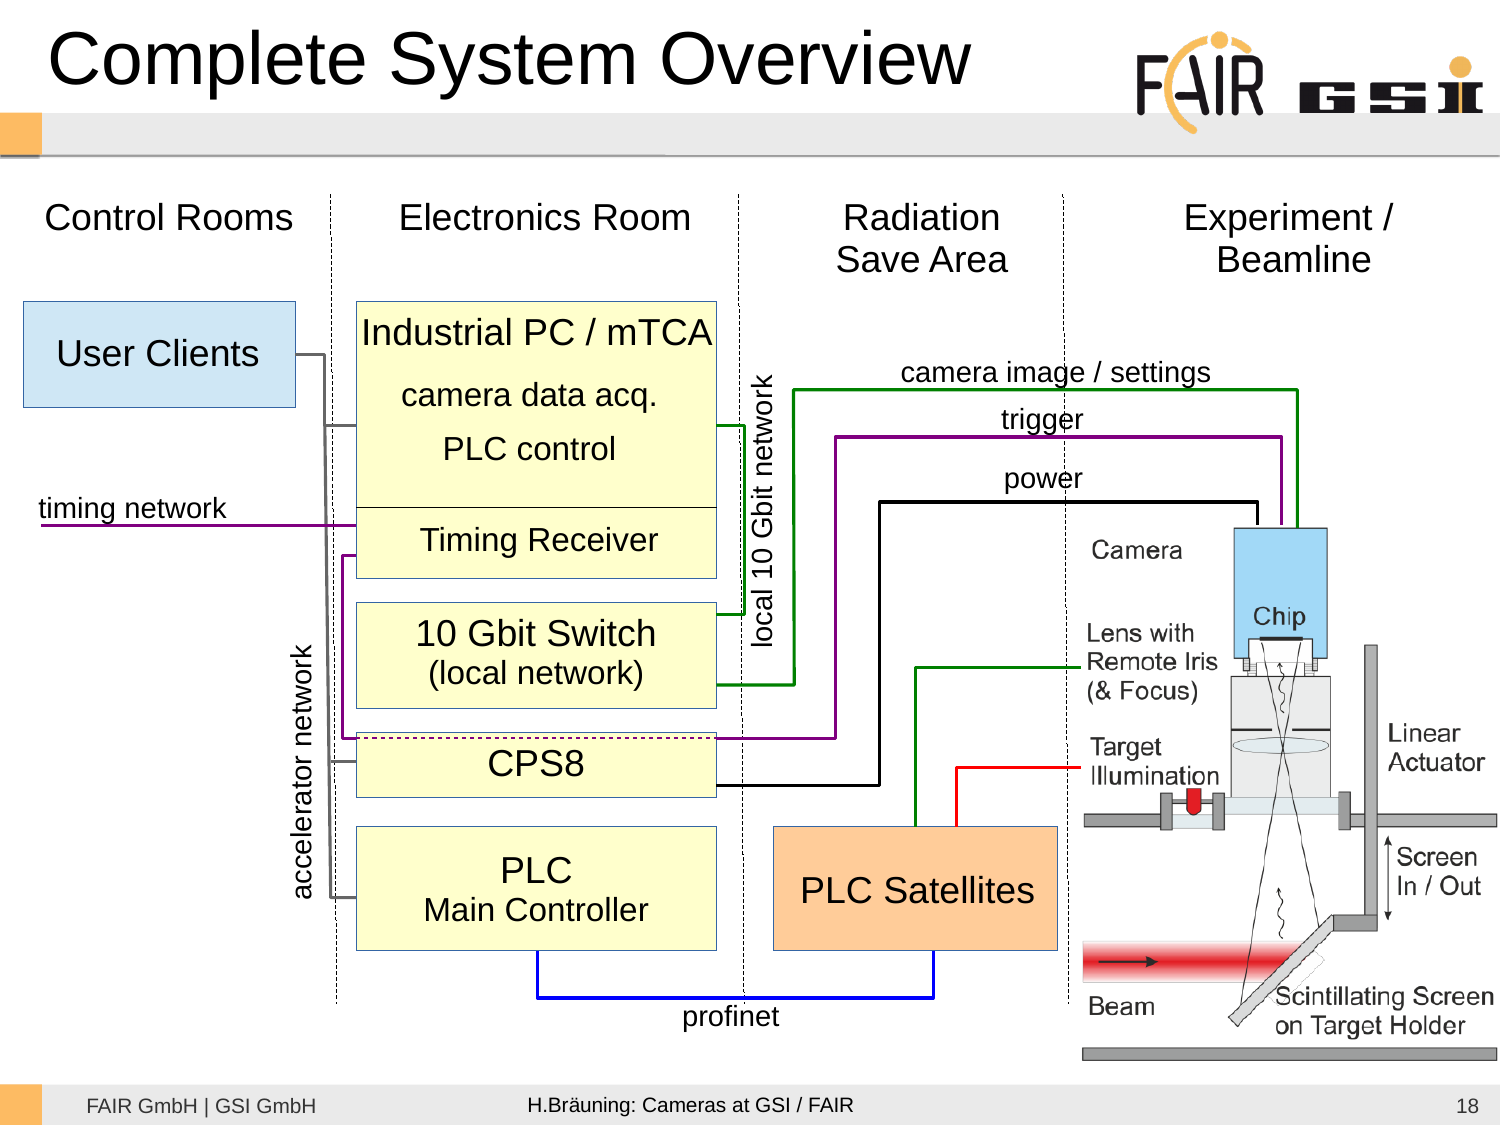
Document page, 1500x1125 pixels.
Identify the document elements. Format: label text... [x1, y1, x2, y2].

picture [1136, 29, 1264, 136]
text_box [356, 602, 717, 709]
text_box CPS8 [472, 735, 601, 792]
text_box camera image / settings [885, 348, 1228, 397]
text_box timing network [23, 484, 243, 532]
text_box Electronics Room [383, 188, 707, 246]
text_box [773, 826, 1058, 951]
text_box Radiation Save Area [820, 188, 1024, 288]
text_box [23, 301, 296, 408]
picture [1080, 525, 1499, 1063]
text_box [356, 732, 717, 798]
text_box [356, 826, 717, 951]
text_box [356, 361, 717, 507]
text_box User Clients [41, 324, 275, 382]
text_box trigger [986, 395, 1099, 444]
text_box PLC Satellites [785, 862, 1051, 920]
picture [1298, 54, 1484, 113]
text_box profinet [667, 992, 795, 1040]
text_box Industrial PC / mTCA [346, 303, 729, 361]
text_box Experiment / Beamline [1168, 188, 1420, 288]
text_box accelerator network [277, 629, 326, 916]
text_box Control Rooms [29, 188, 309, 246]
text_box 10 Gbit Switch (local network) [400, 605, 672, 699]
text_box power [989, 454, 1099, 503]
text_box Timing Receiver [404, 513, 704, 571]
text_box camera data acq. PLC control [386, 368, 706, 485]
text_box PLC Main Controller [408, 842, 665, 936]
title Complete System Overview [47, 0, 1117, 119]
text_box [356, 508, 717, 579]
text_box local 10 Gbit network [738, 360, 786, 664]
